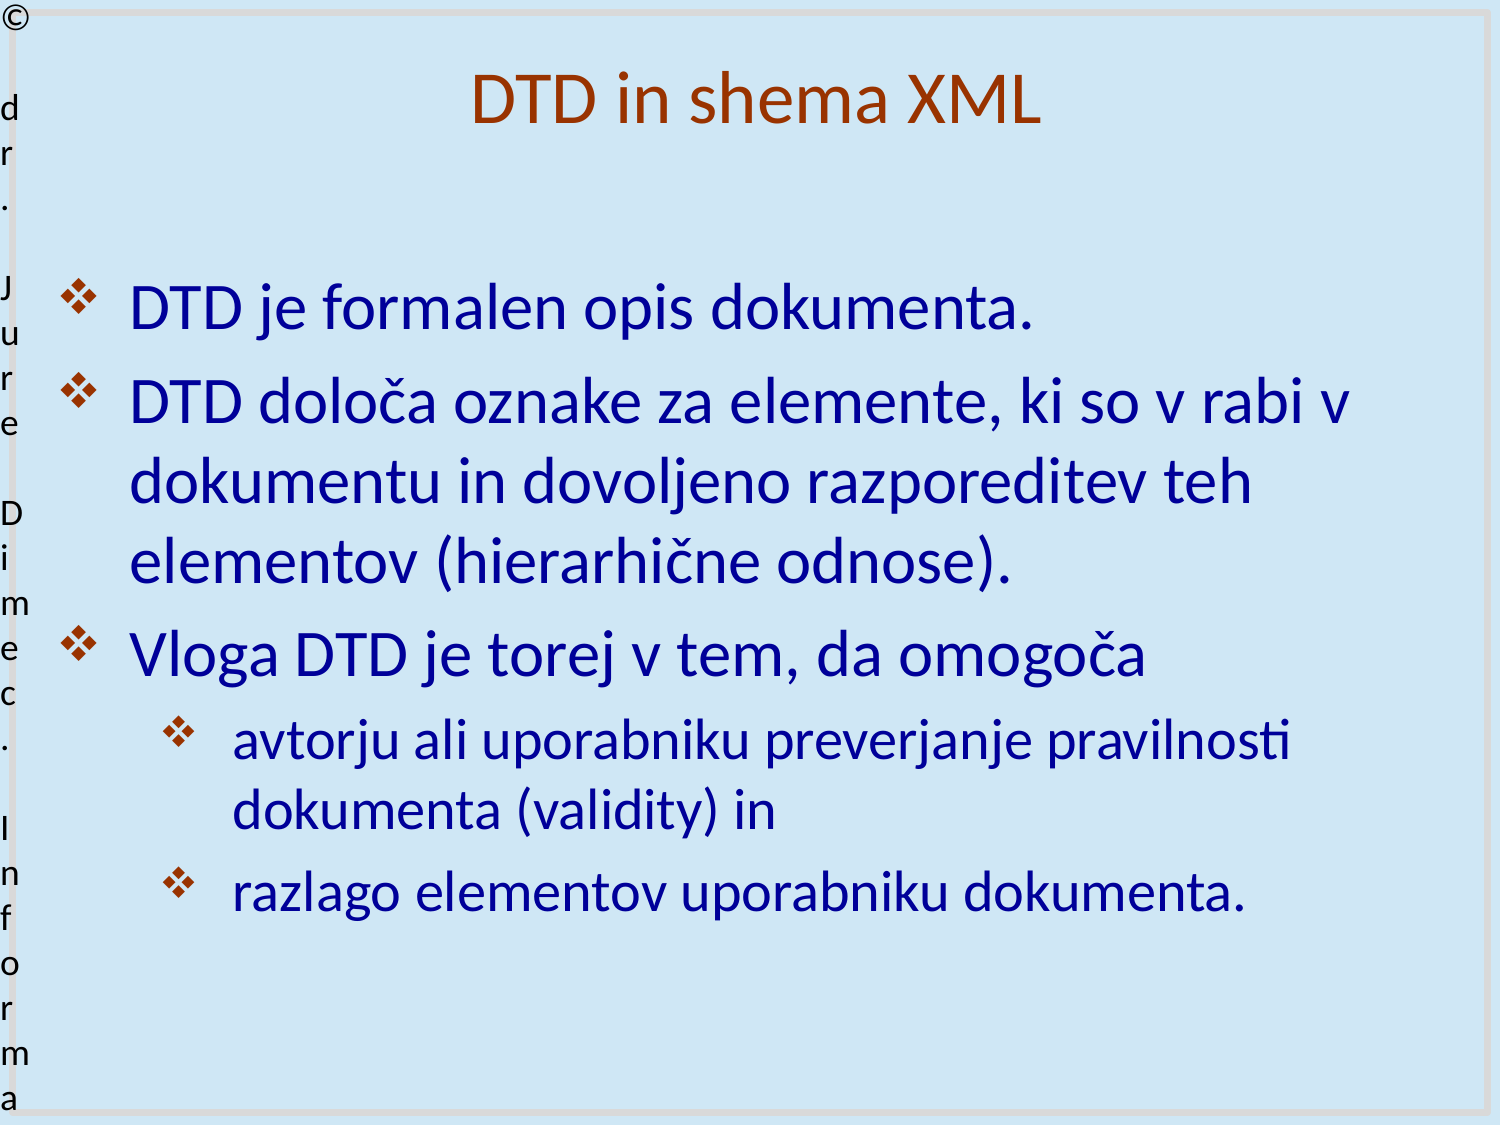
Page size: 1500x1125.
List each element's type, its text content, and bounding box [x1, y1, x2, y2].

title DTD in shema XML [37, 37, 1475, 150]
list DTD je formalen opis dokumenta. DTD določa oznake za elemente, ki so v rabi v dokumentu in dovoljeno razporeditev teh elementov (hierarhične odnose). Vloga DTD je torej v tem, da omogoča avtorju ali uporabniku preverjanje pravilnosti dokumenta (validity) in razlago elementov uporabniku dokumenta. [41, 255, 1471, 1035]
